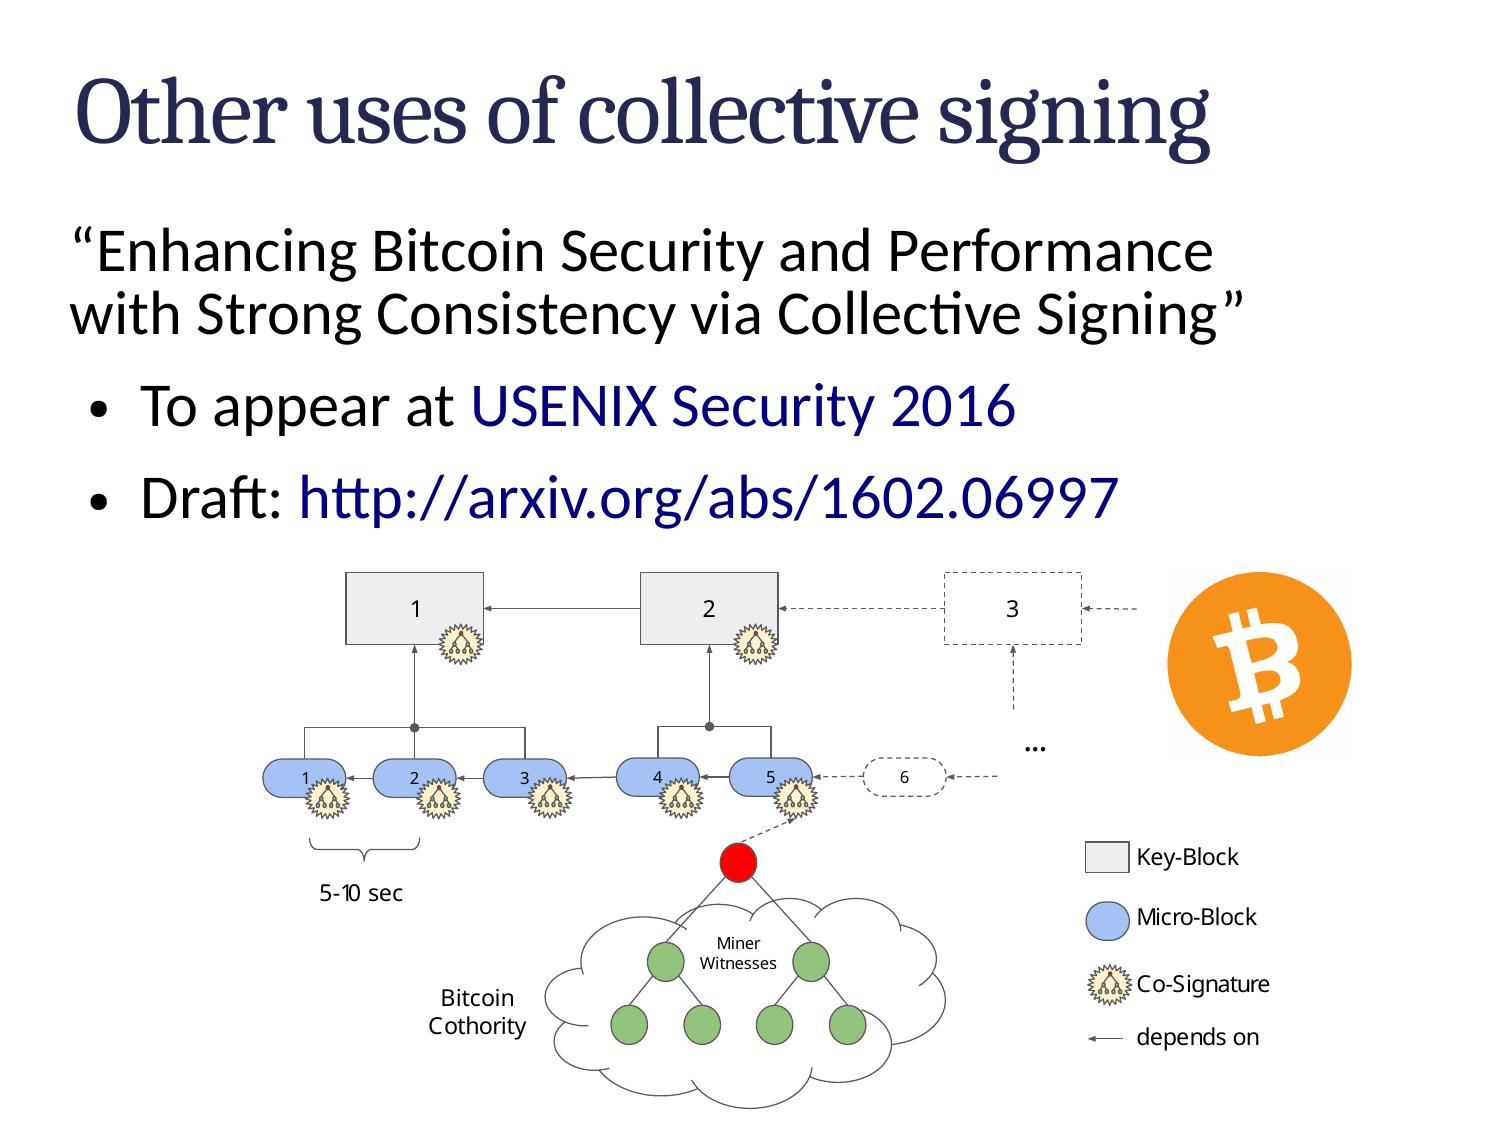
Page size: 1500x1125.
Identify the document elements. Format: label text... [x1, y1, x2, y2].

picture [210, 480, 1356, 1125]
title Other uses of collective signing [75, 0, 1471, 225]
list “Enhancing Bitcoin Security and Performance with Strong Consistency via Collective Signing” To appear at USENIX Security 2016 Draft: http://arxiv.org/abs/1602.06997 [70, 224, 1321, 973]
